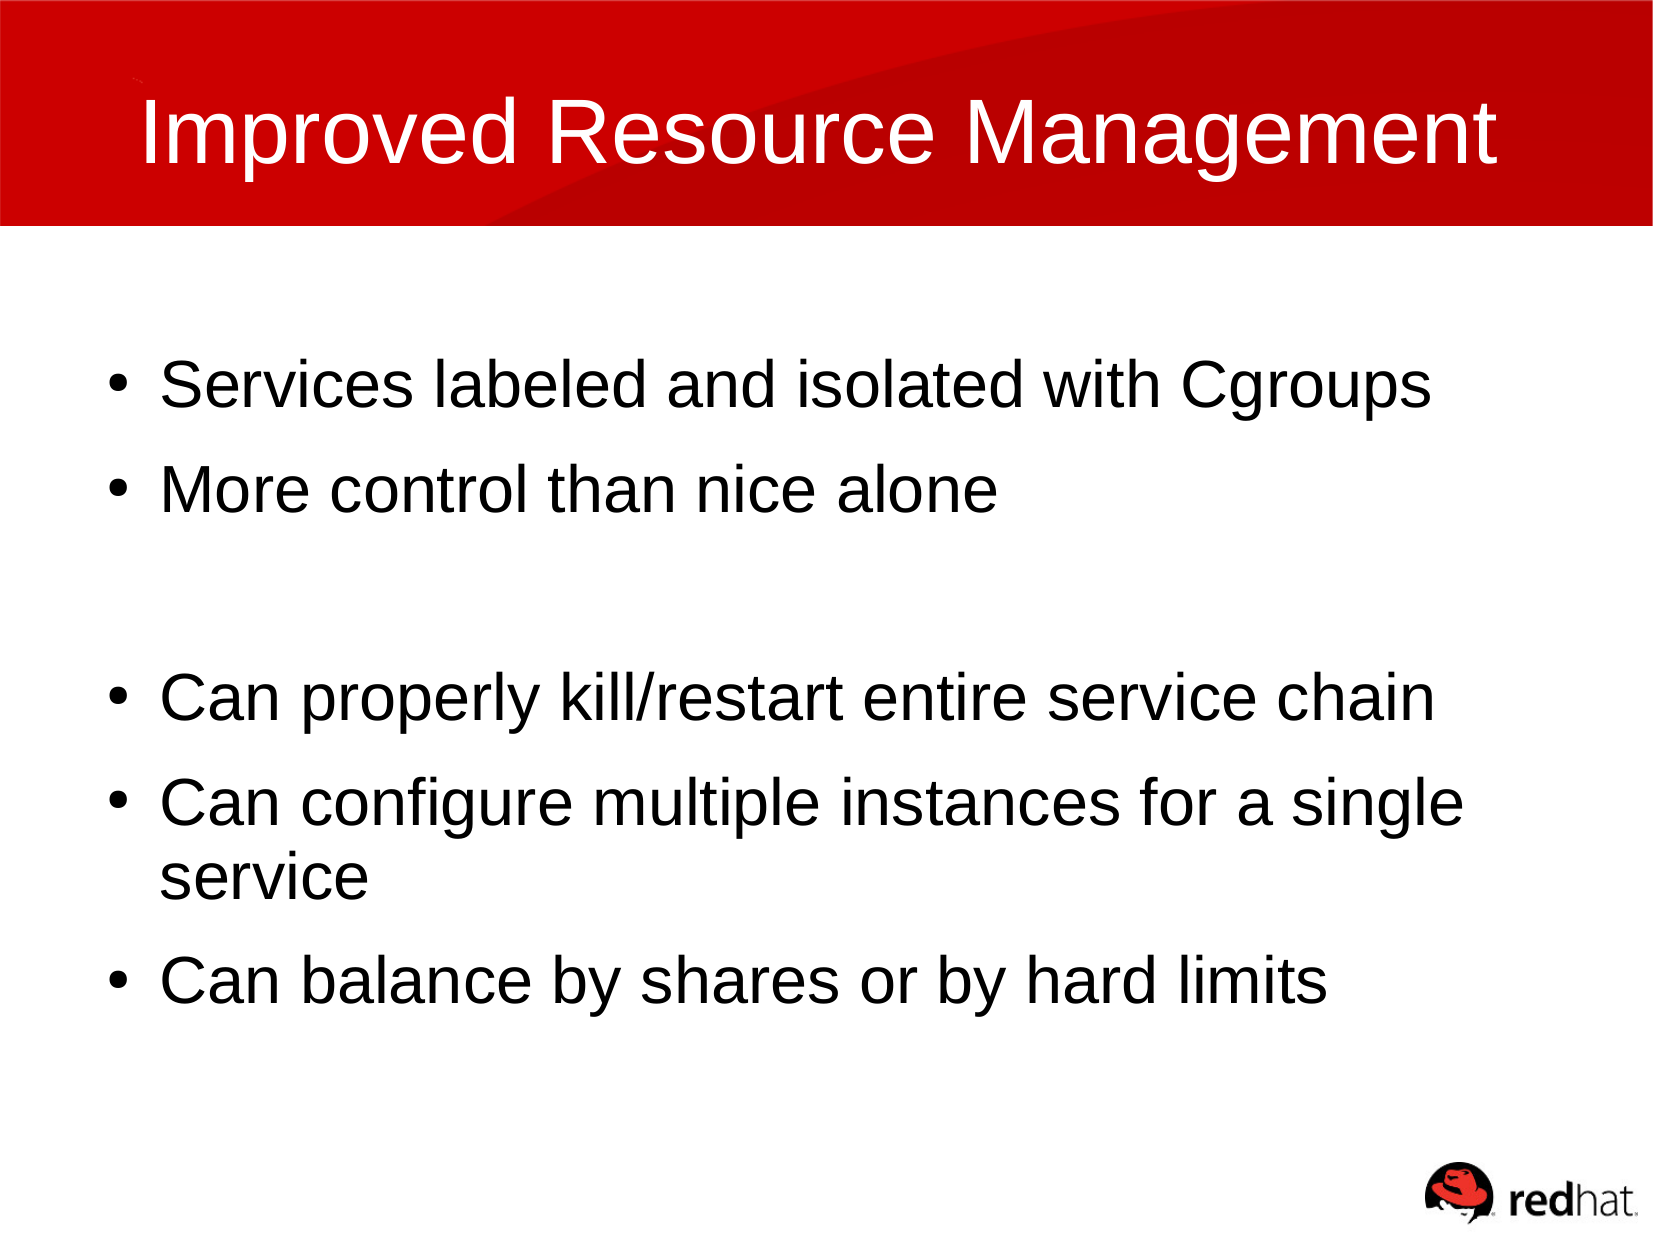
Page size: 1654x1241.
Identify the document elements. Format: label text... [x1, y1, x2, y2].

list Services labeled and isolated with Cgroups More control than nice alone Can properly kill/restart entire service chain Can configure multiple instances for a single service Can balance by shares or by hard limits [88, 243, 1577, 1037]
picture [0, 0, 1653, 226]
picture [1425, 1162, 1638, 1232]
title Improved Resource Management [75, 37, 1564, 226]
